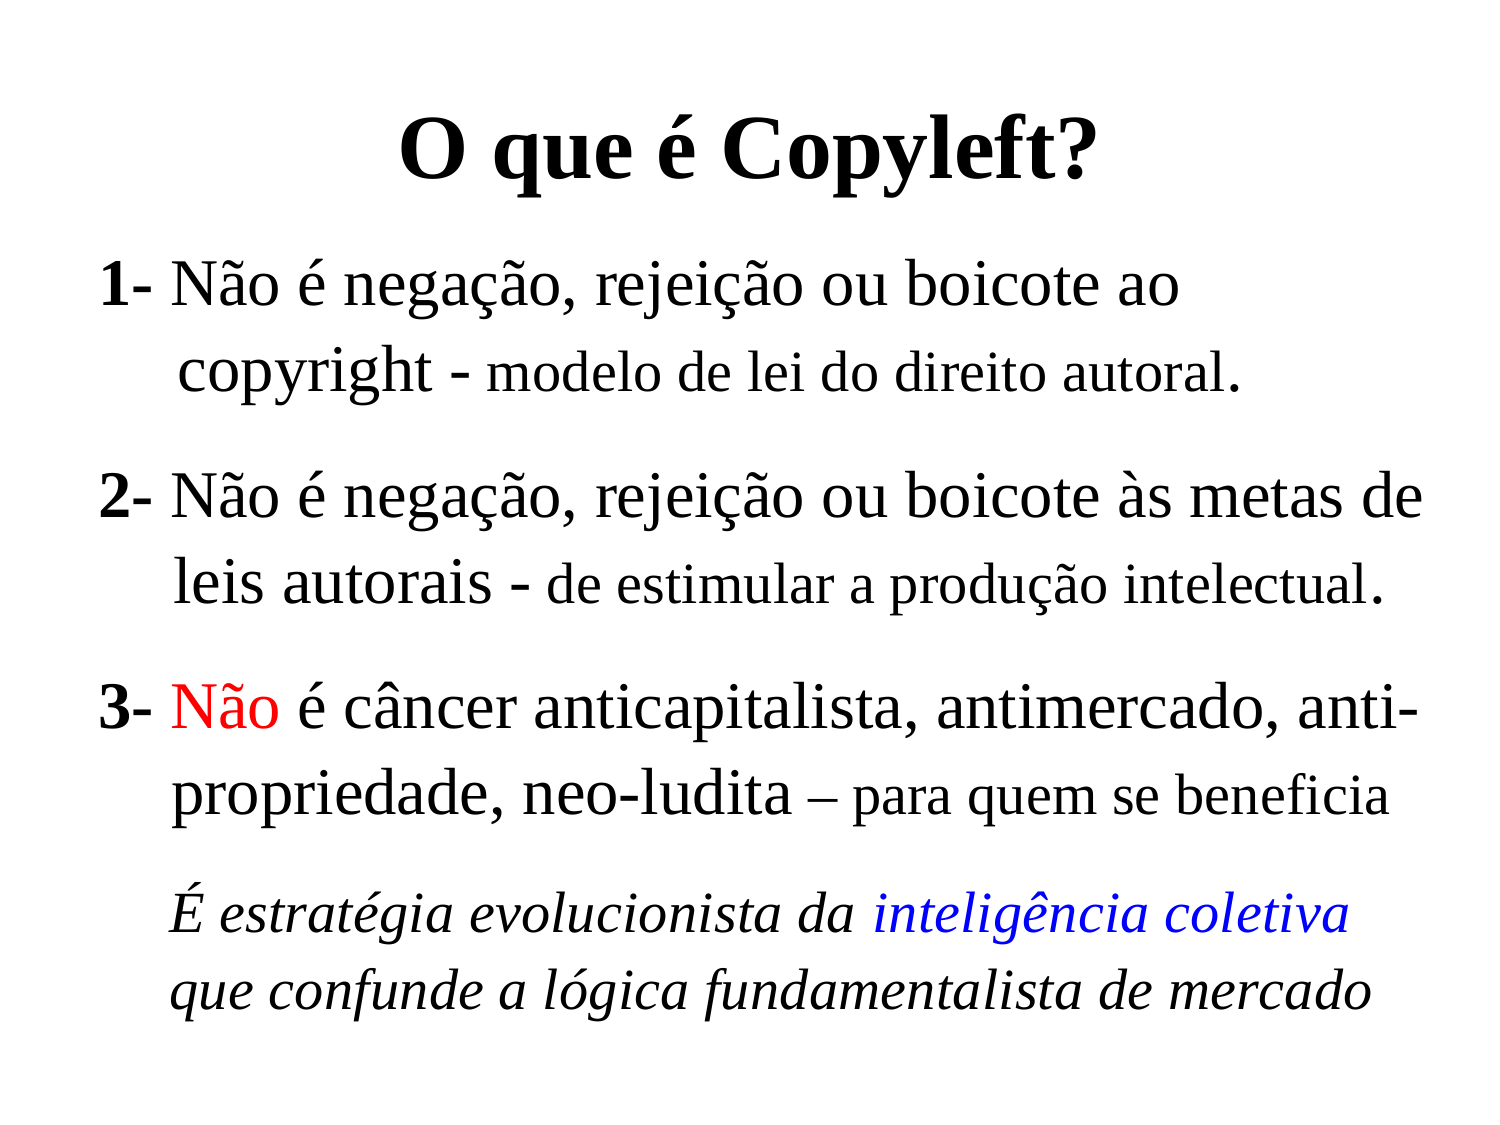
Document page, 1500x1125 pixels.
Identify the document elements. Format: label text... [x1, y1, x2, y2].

text_box 1- Não é negação, rejeição ou boicote ao copyright - modelo de lei do direito autoral. 2- Não é negação, rejeição ou boicote às metas de leis autorais - de estimular a produção intelectual. 3- Não é câncer anticapitalista, antimercado, anti- propriedade, neo-ludita – para quem se beneficia É estratégia evolucionista da inteligência coletiva que confunde a lógica fundamentalista de mercado [98, 246, 1443, 1115]
title O que é Copyleft? [0, 78, 1500, 218]
